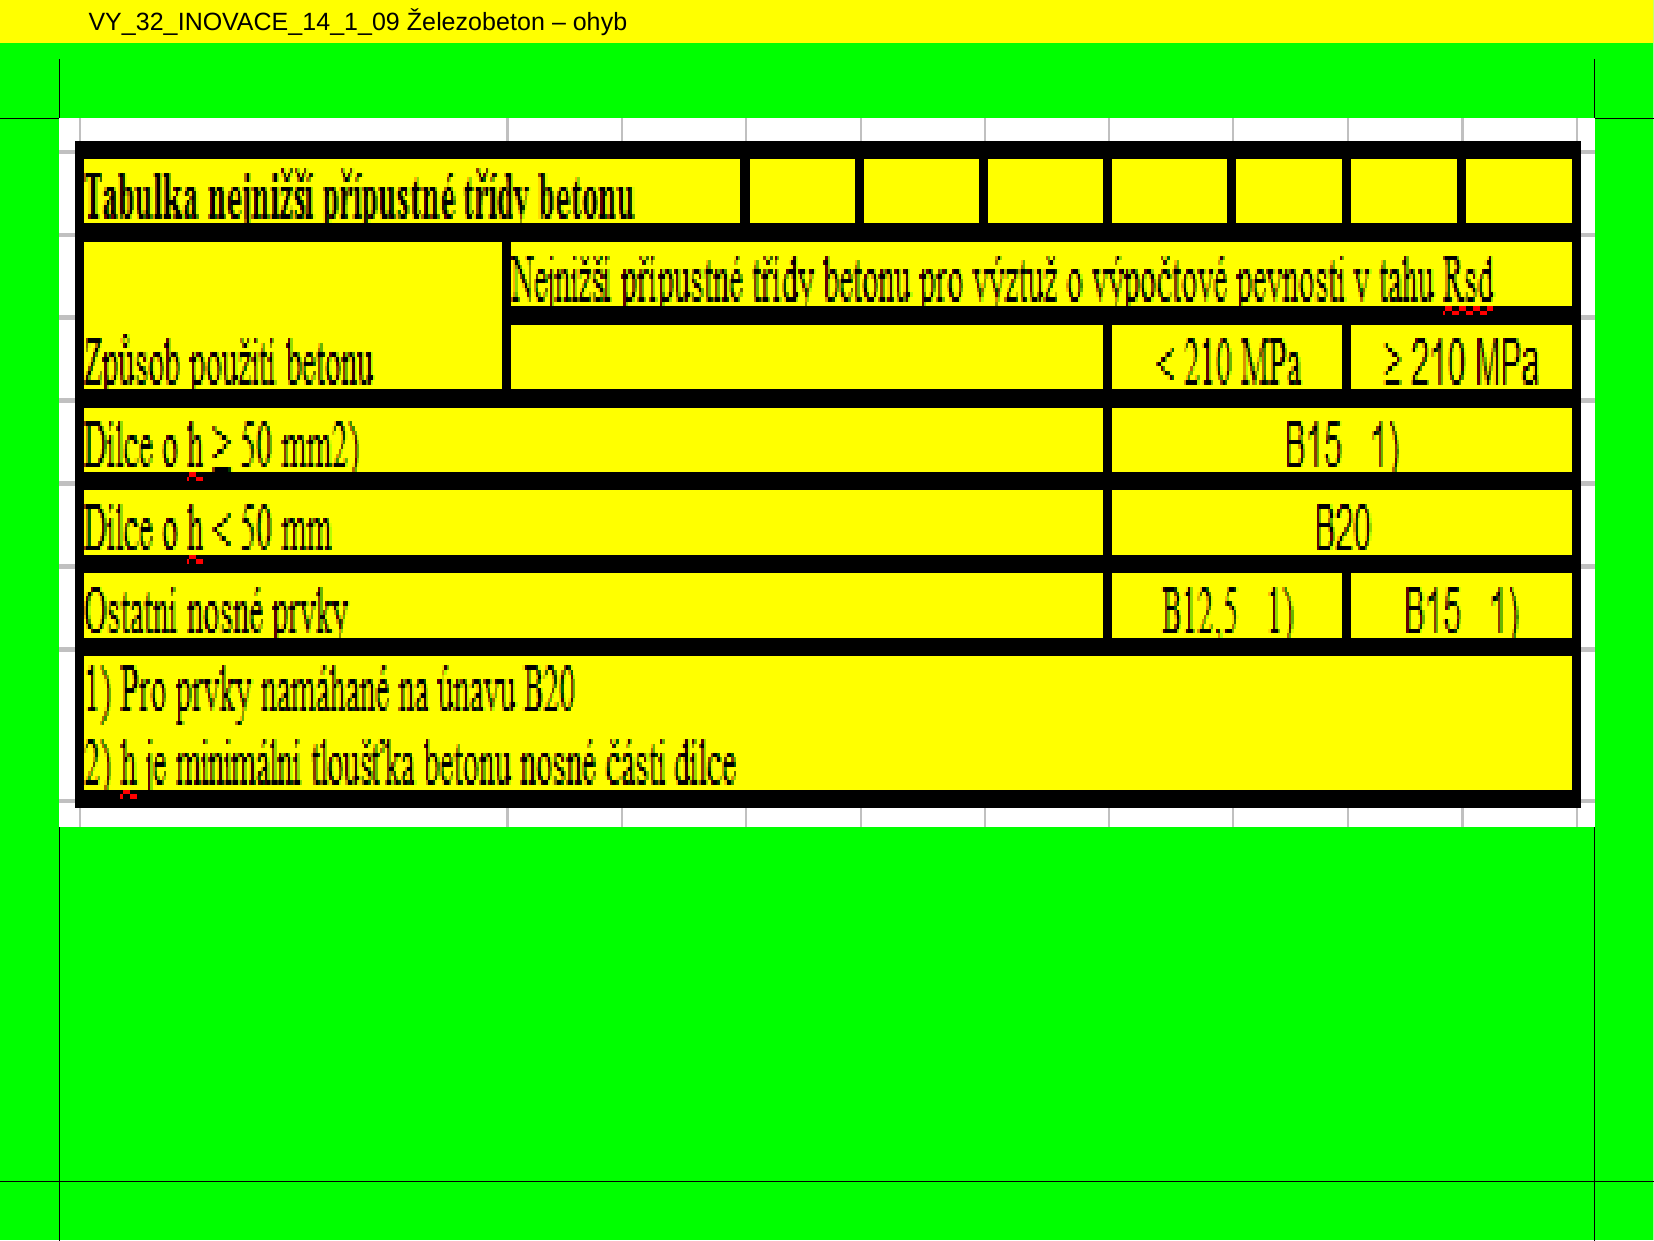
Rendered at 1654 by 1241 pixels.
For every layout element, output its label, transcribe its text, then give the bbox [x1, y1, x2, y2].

text_box VY_32_INOVACE_14_1_09 Železobeton – ohyb [0, 0, 1654, 43]
picture [59, 118, 1595, 827]
